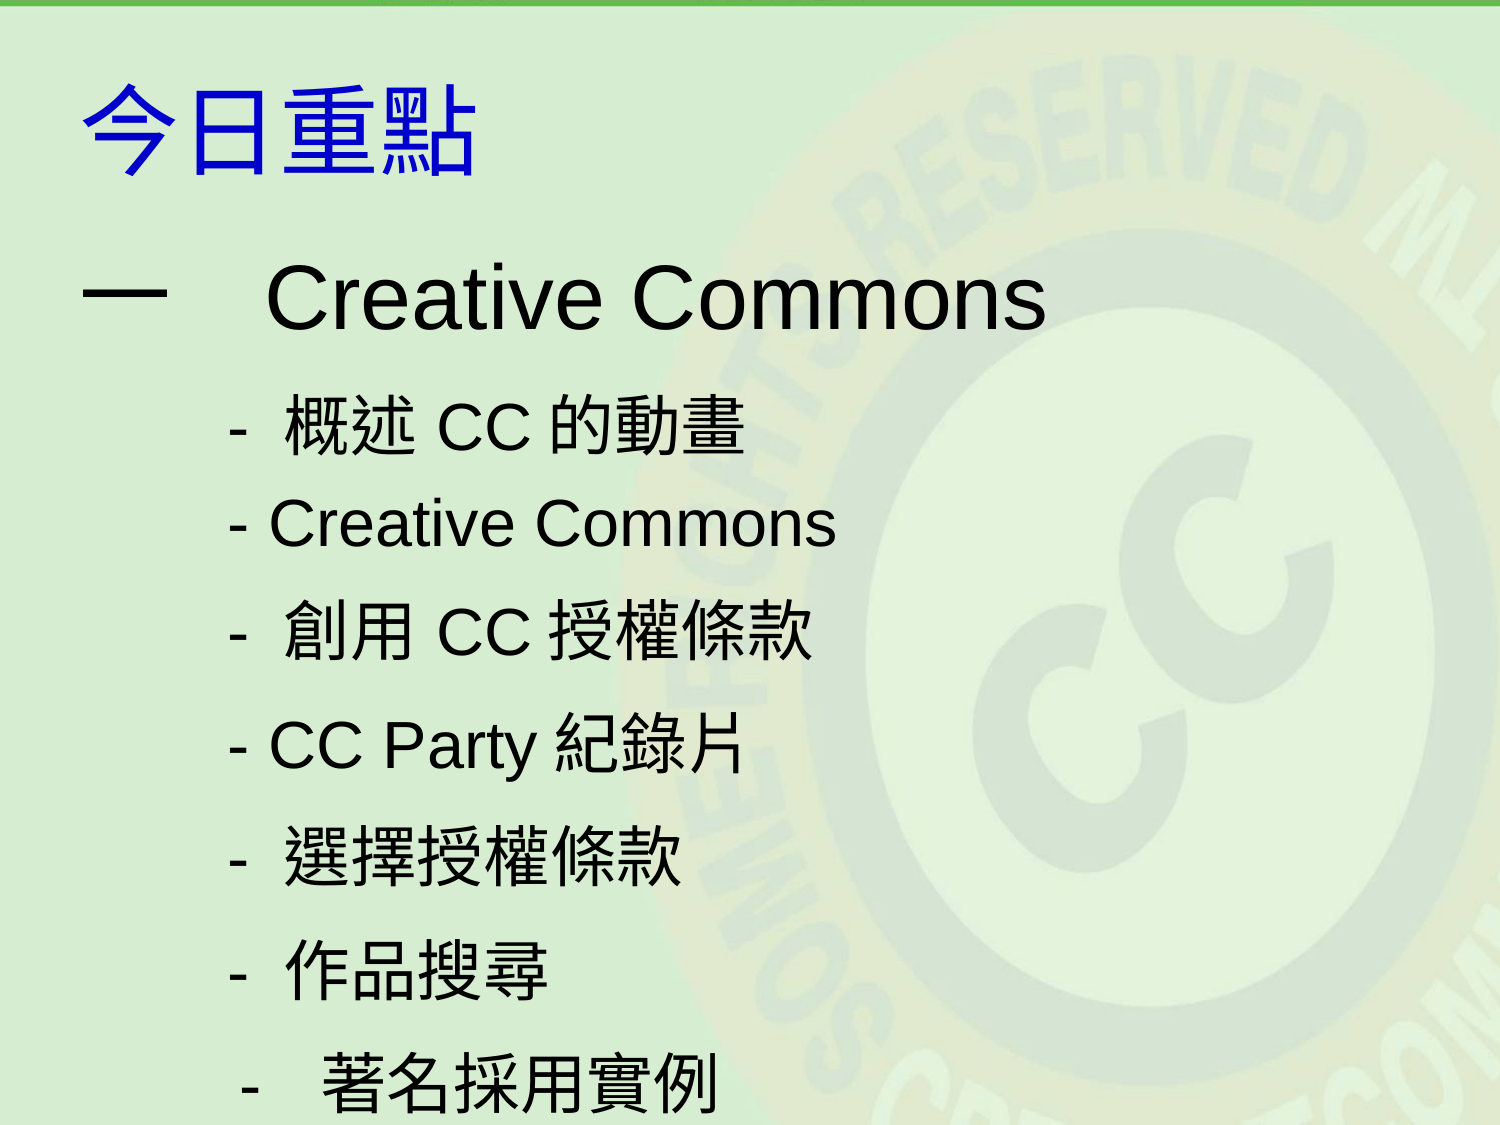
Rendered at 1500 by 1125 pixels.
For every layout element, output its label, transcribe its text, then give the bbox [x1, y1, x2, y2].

title 今日重點 [64, 30, 1415, 215]
list 一 Creative Commons - 概述CC的動畫 - Creative Commons - 創用CC授權條款 - CC Party紀錄片 - 選擇授權條款 - 作品搜尋 - 著名採用實例 [64, 215, 1471, 1125]
picture [0, 0, 1500, 1125]
